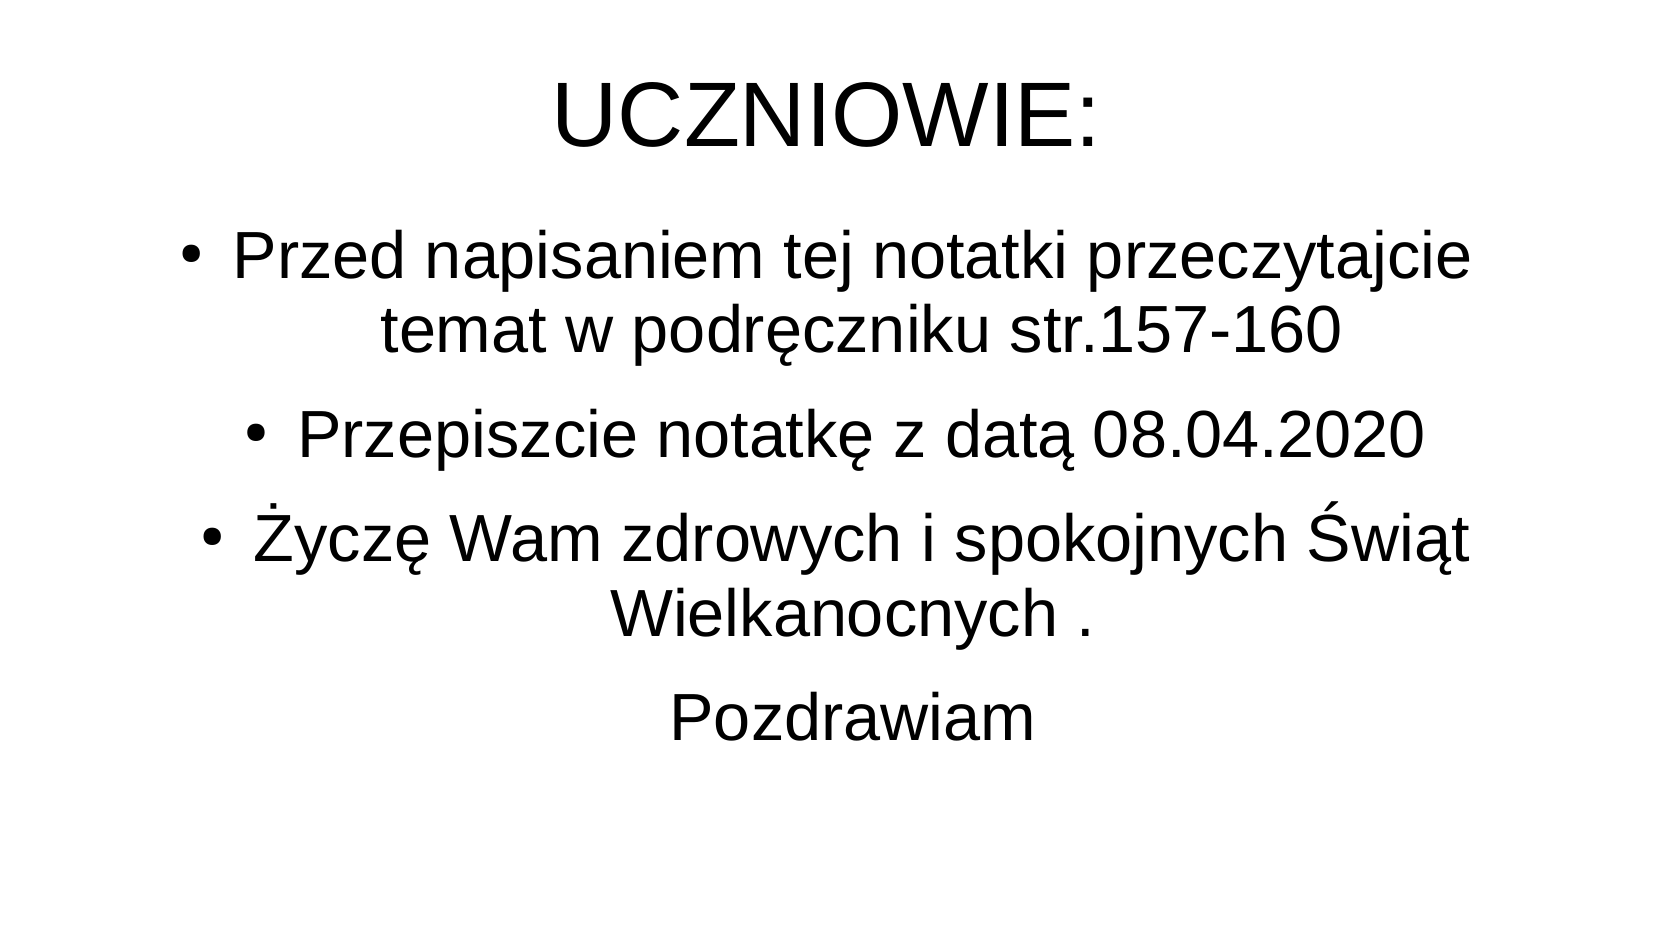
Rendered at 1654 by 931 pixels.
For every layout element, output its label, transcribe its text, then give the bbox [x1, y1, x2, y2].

list Przed napisaniem tej notatki przeczytajcie temat w podręczniku str.157-160 Przepiszcie notatkę z datą 08.04.2020 Życzę Wam zdrowych i spokojnych Świąt Wielkanocnych . Pozdrawiam [82, 217, 1571, 758]
title UCZNIOWIE: [82, 37, 1571, 193]
